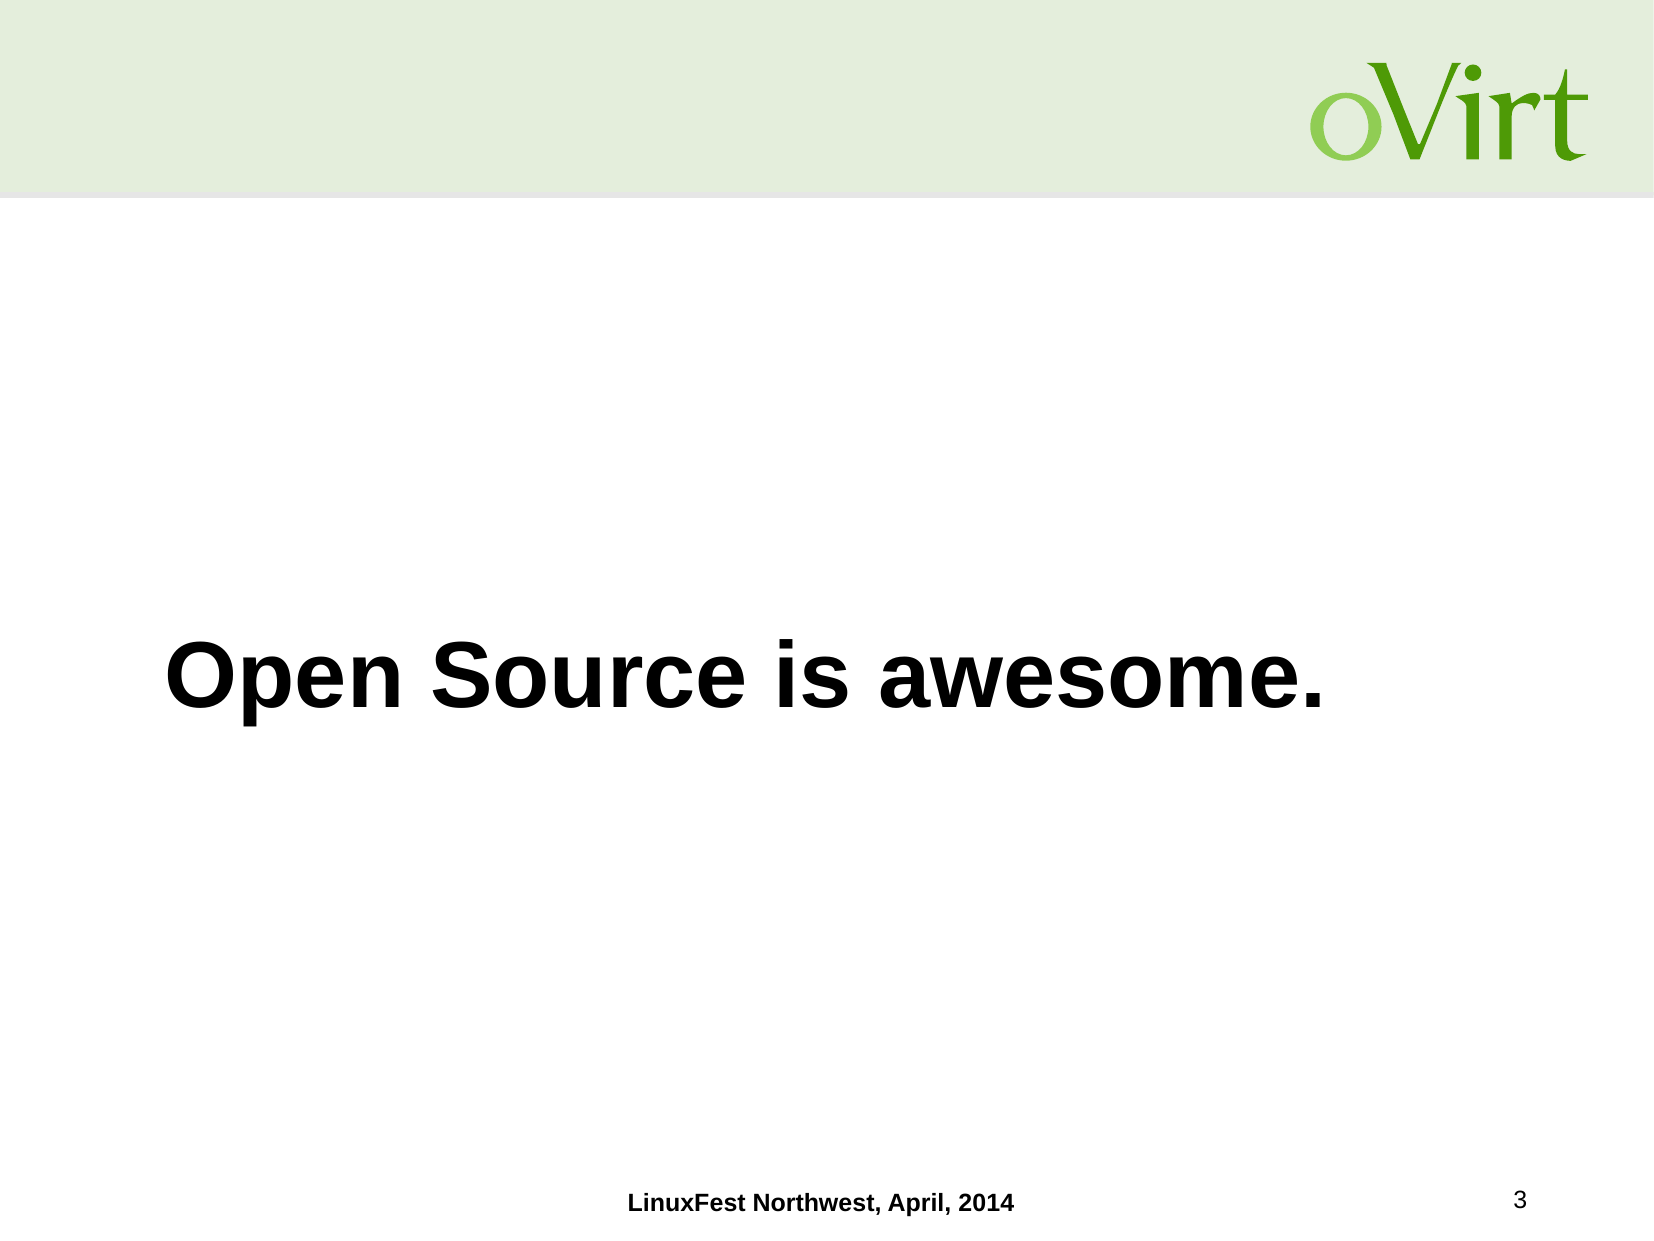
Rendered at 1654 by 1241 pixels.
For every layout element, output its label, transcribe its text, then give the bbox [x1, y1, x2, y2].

text_box Open Source is awesome. [150, 615, 1523, 751]
